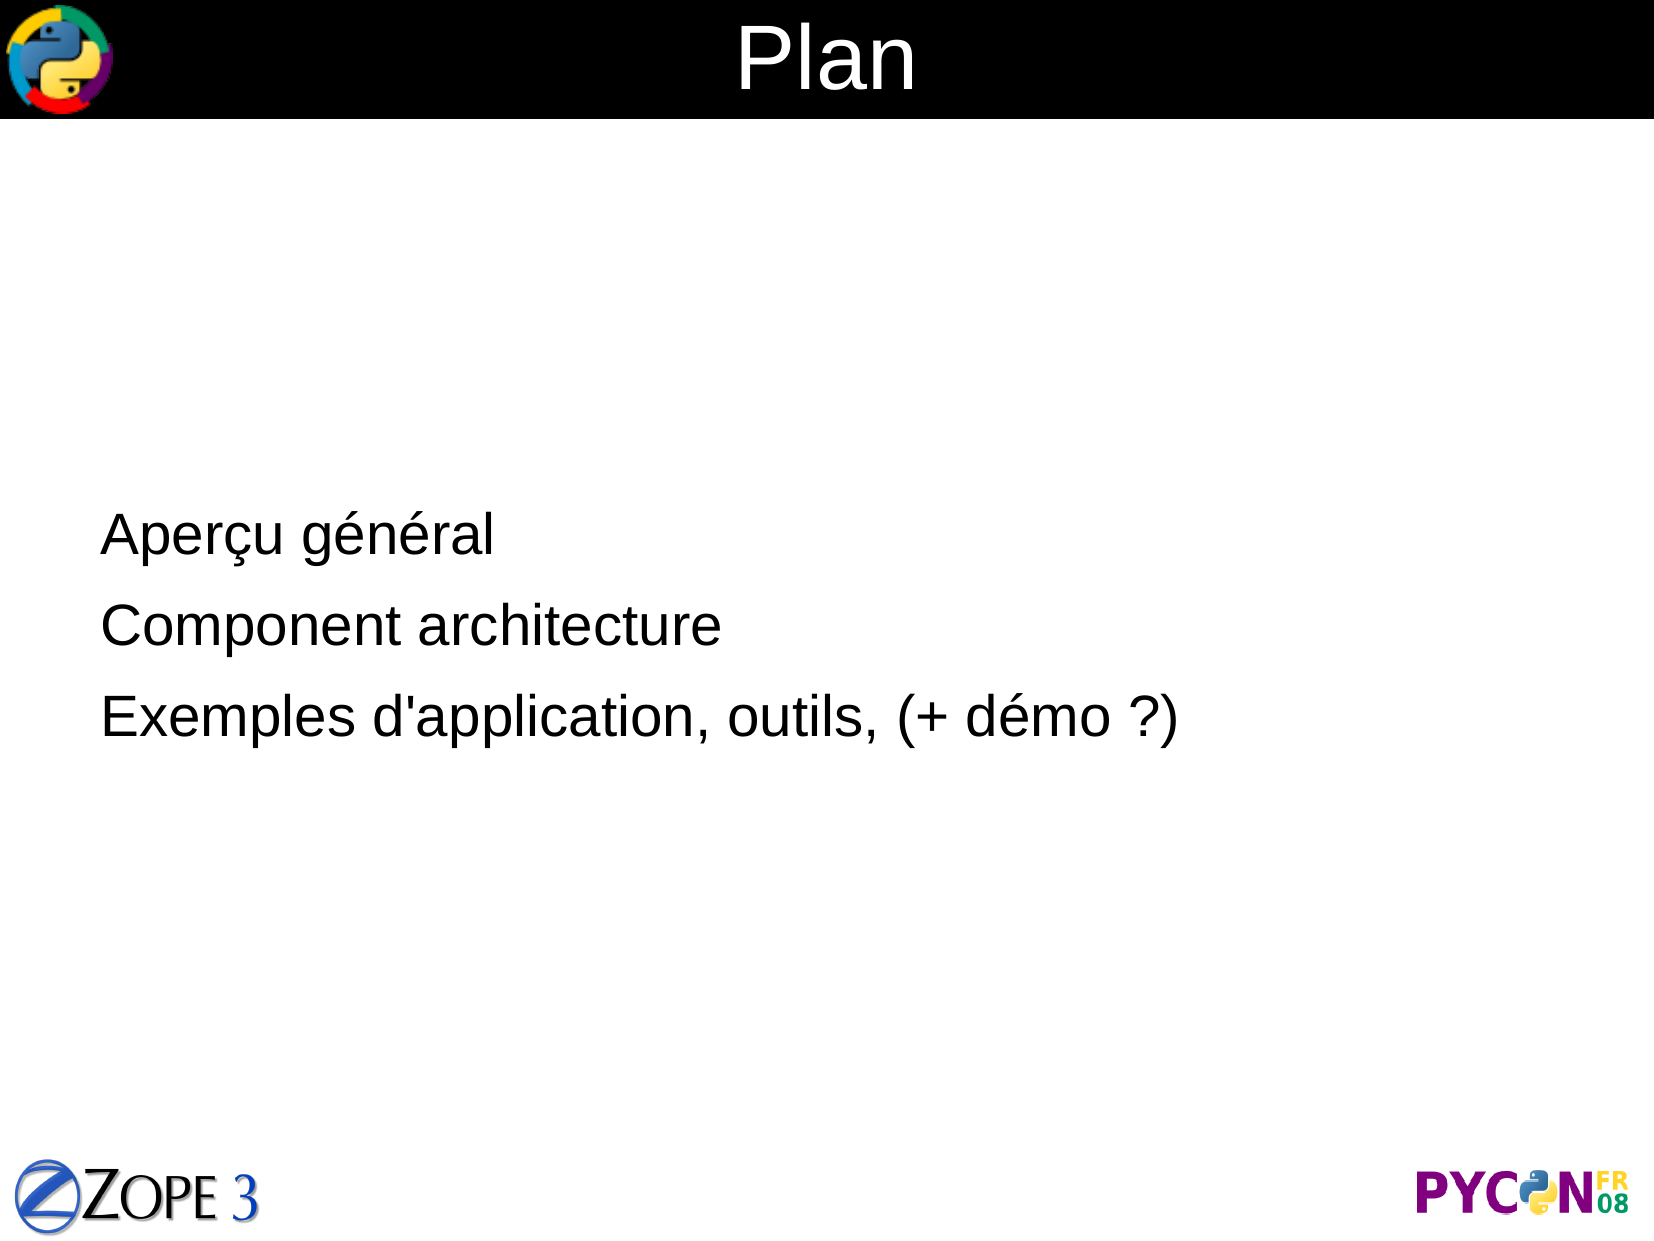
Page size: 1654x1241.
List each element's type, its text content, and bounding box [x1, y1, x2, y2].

title Plan [0, 0, 1654, 119]
picture [0, 1144, 266, 1241]
list Aperçu général Component architecture Exemples d'application, outils, (+ démo ?) [82, 501, 1571, 1094]
picture [1417, 1170, 1628, 1215]
